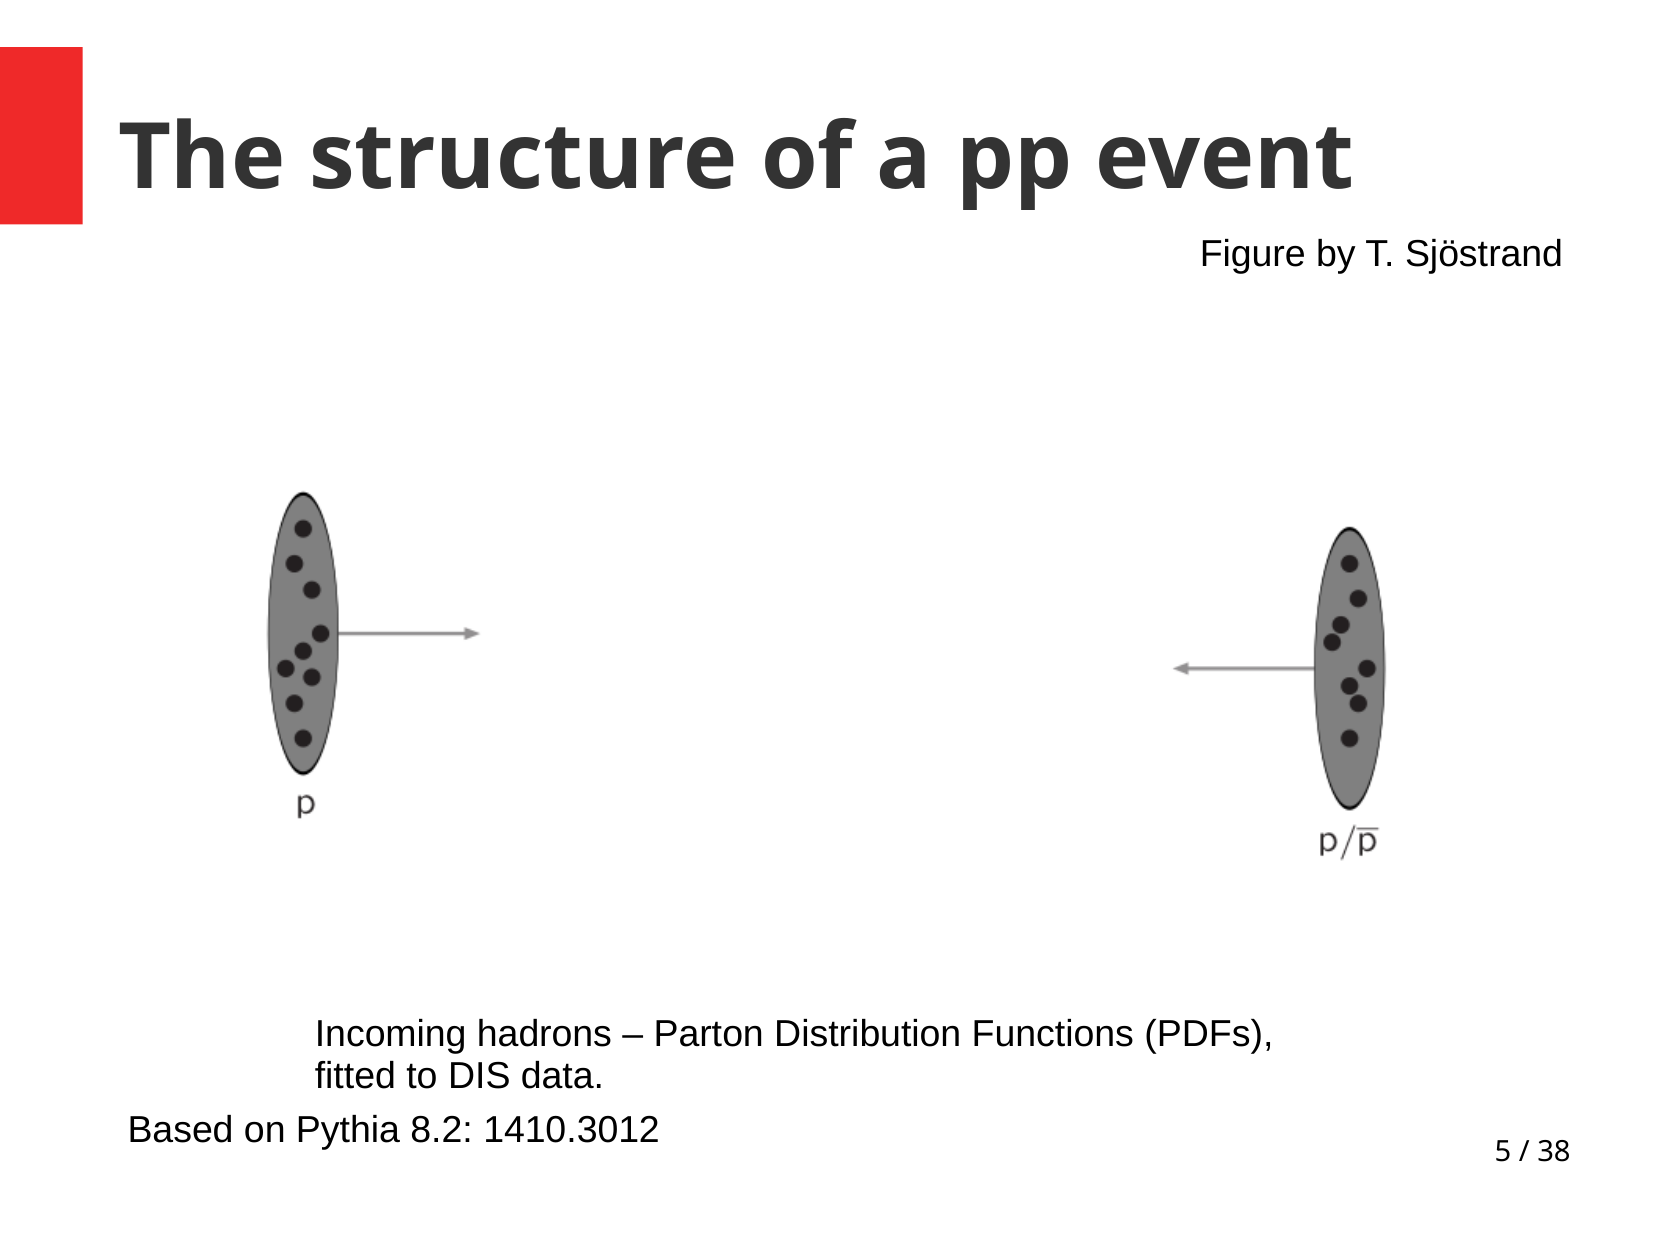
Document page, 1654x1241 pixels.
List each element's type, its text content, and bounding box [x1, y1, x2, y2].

text_box Incoming hadrons – Parton Distribution Functions (PDFs), fitted to DIS data. [300, 1005, 1381, 1104]
picture [206, 449, 1455, 914]
title The structure of a pp event [118, 49, 1571, 257]
text_box Based on Pythia 8.2: 1410.3012 [112, 1101, 1351, 1241]
text_box Figure by T. Sjöstrand [1185, 225, 1591, 282]
